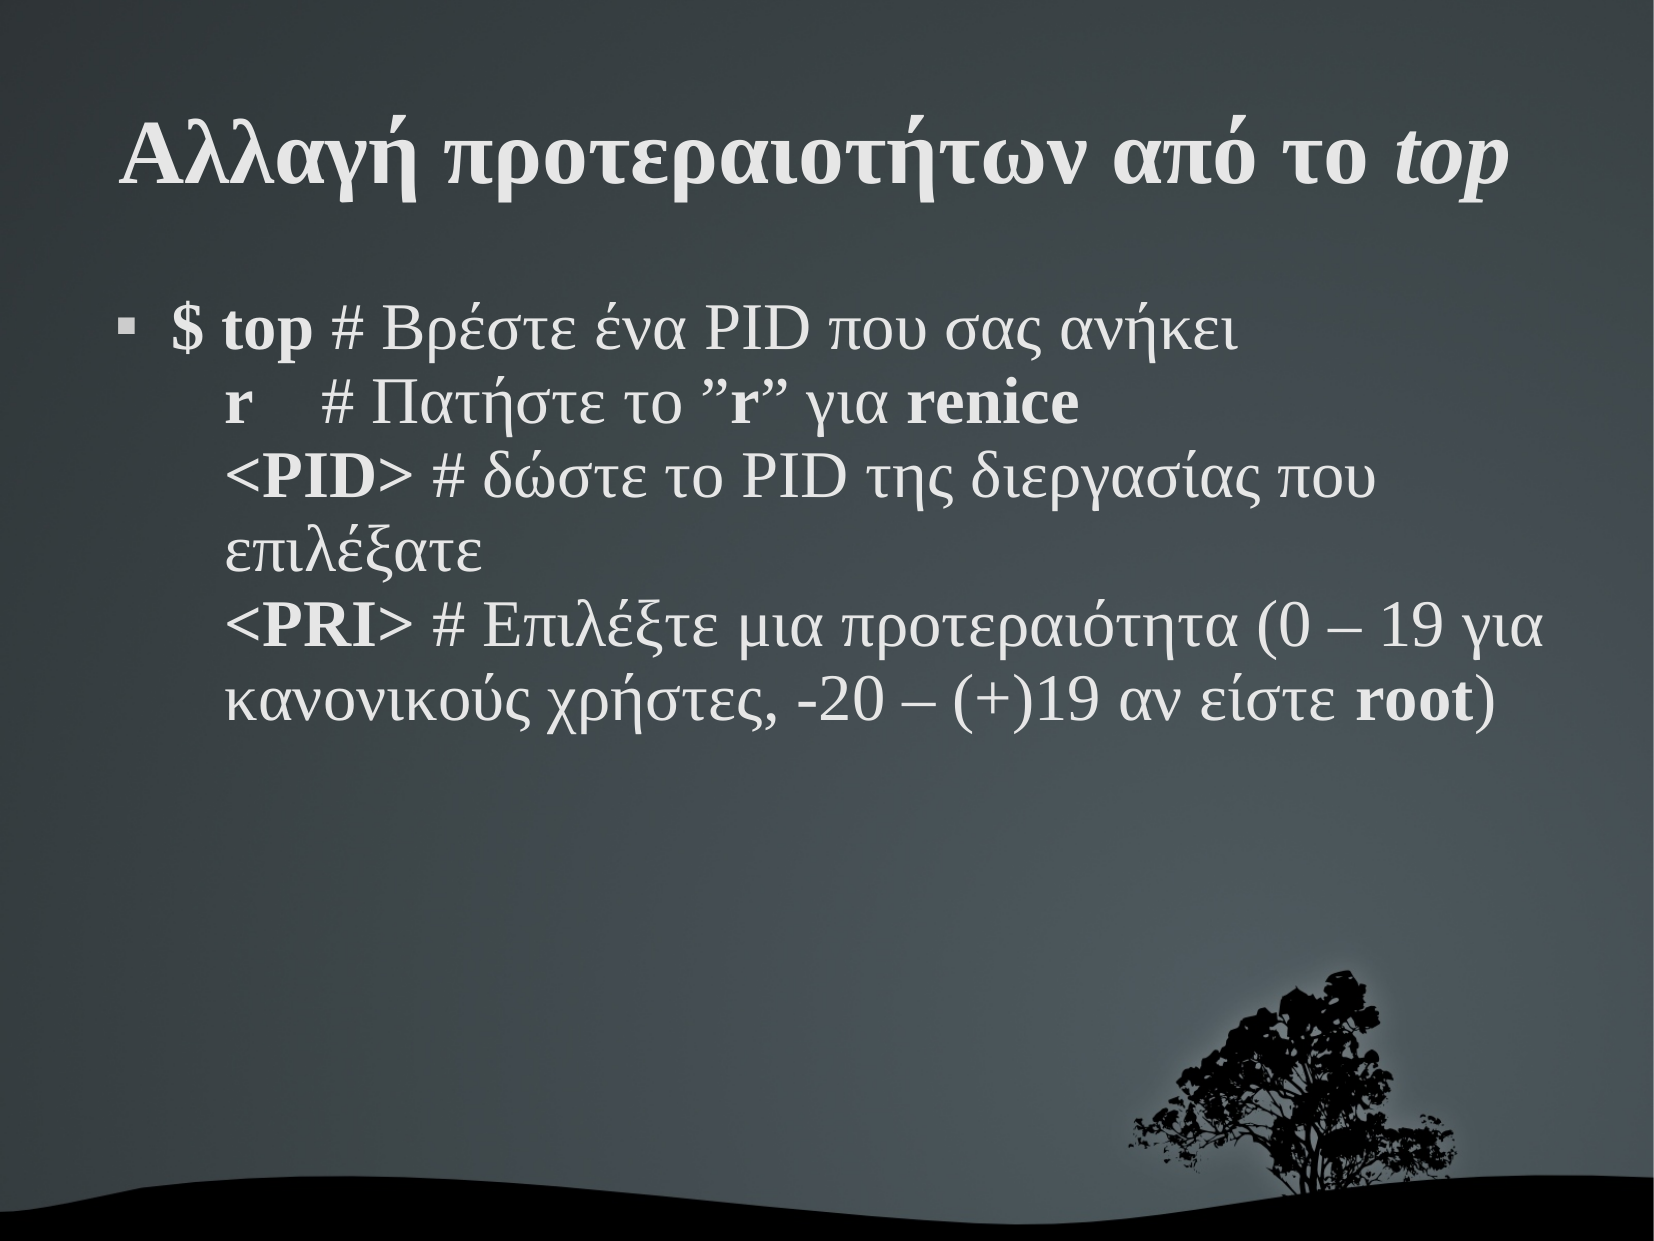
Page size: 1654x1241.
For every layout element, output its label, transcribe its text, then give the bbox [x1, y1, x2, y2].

title Αλλαγή προτεραιοτήτων από το top [82, 49, 1571, 257]
list $ top # Βρέστε ένα PID που σας ανήκει r # Πατήστε το ”r” για renice <PID> # δώστε το PID της διεργασίας που επιλέξατε <PRI> # Επιλέξτε μια προτεραιότητα (0 – 19 για κανονικούς χρήστες, -20 – (+)19 αν είστε root) [82, 290, 1571, 1109]
picture [0, 0, 1654, 1241]
